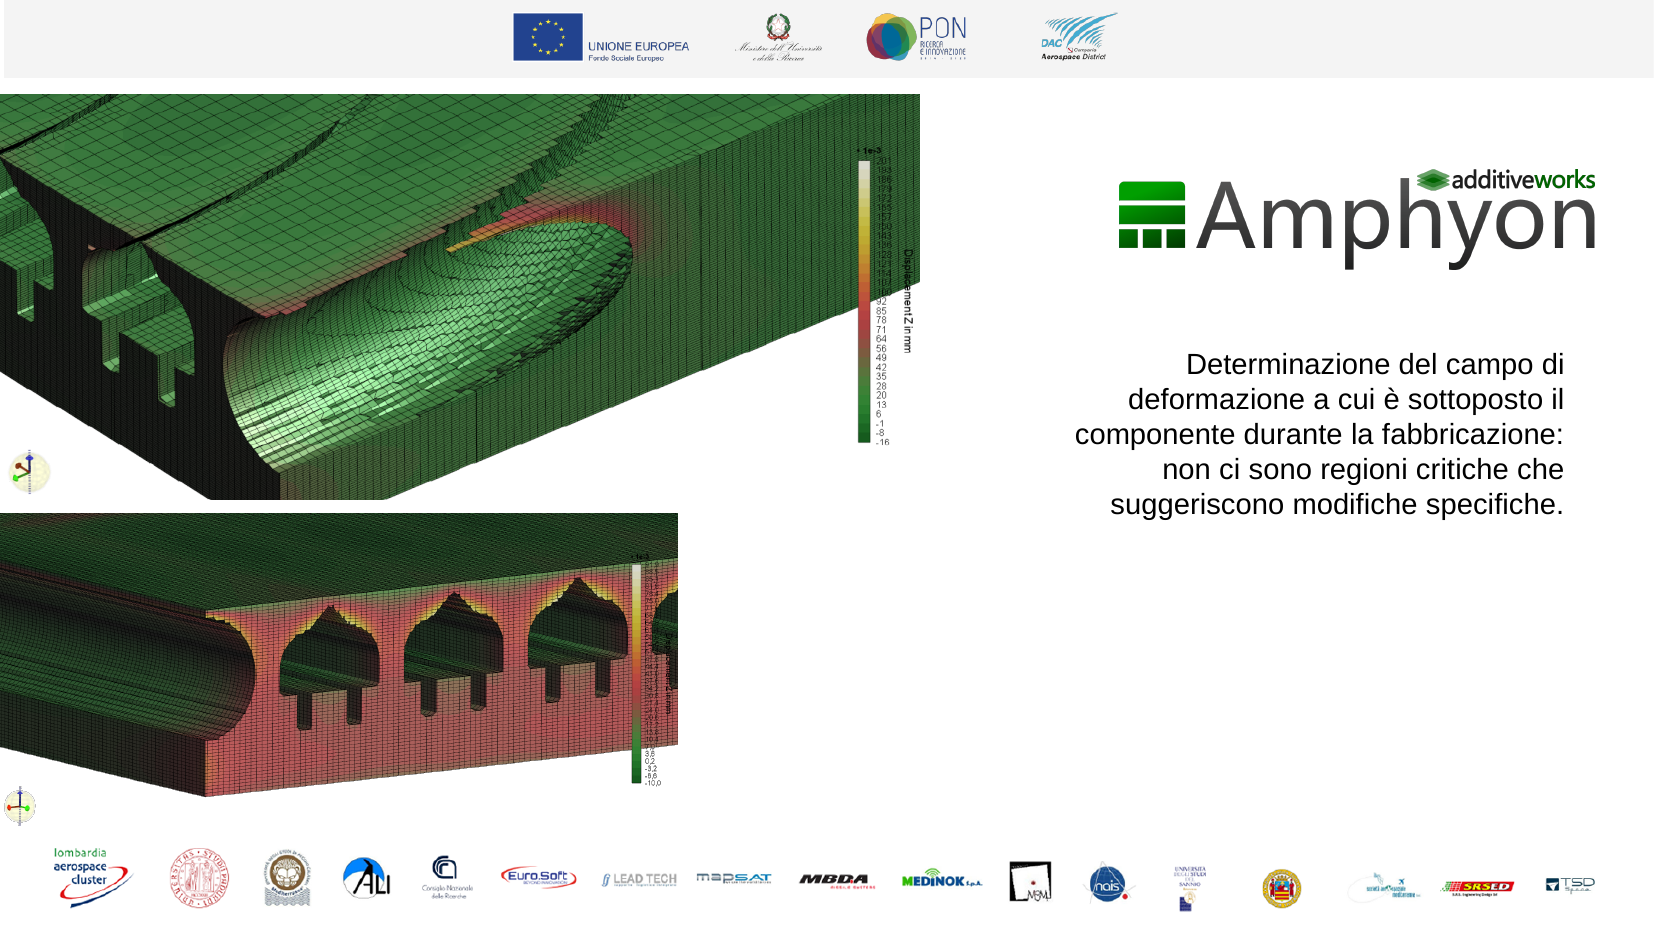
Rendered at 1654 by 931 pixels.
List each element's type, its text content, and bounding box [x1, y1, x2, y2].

text_box Determinazione del campo di deformazione a cui è sottoposto il componente durante la fabbricazione: non ci sono regioni critiche che suggeriscono modifiche specifiche. [1059, 337, 1610, 427]
picture [1119, 169, 1595, 270]
picture [0, 513, 678, 828]
picture [0, 94, 920, 500]
picture [4, 0, 1654, 78]
picture [54, 848, 1595, 931]
